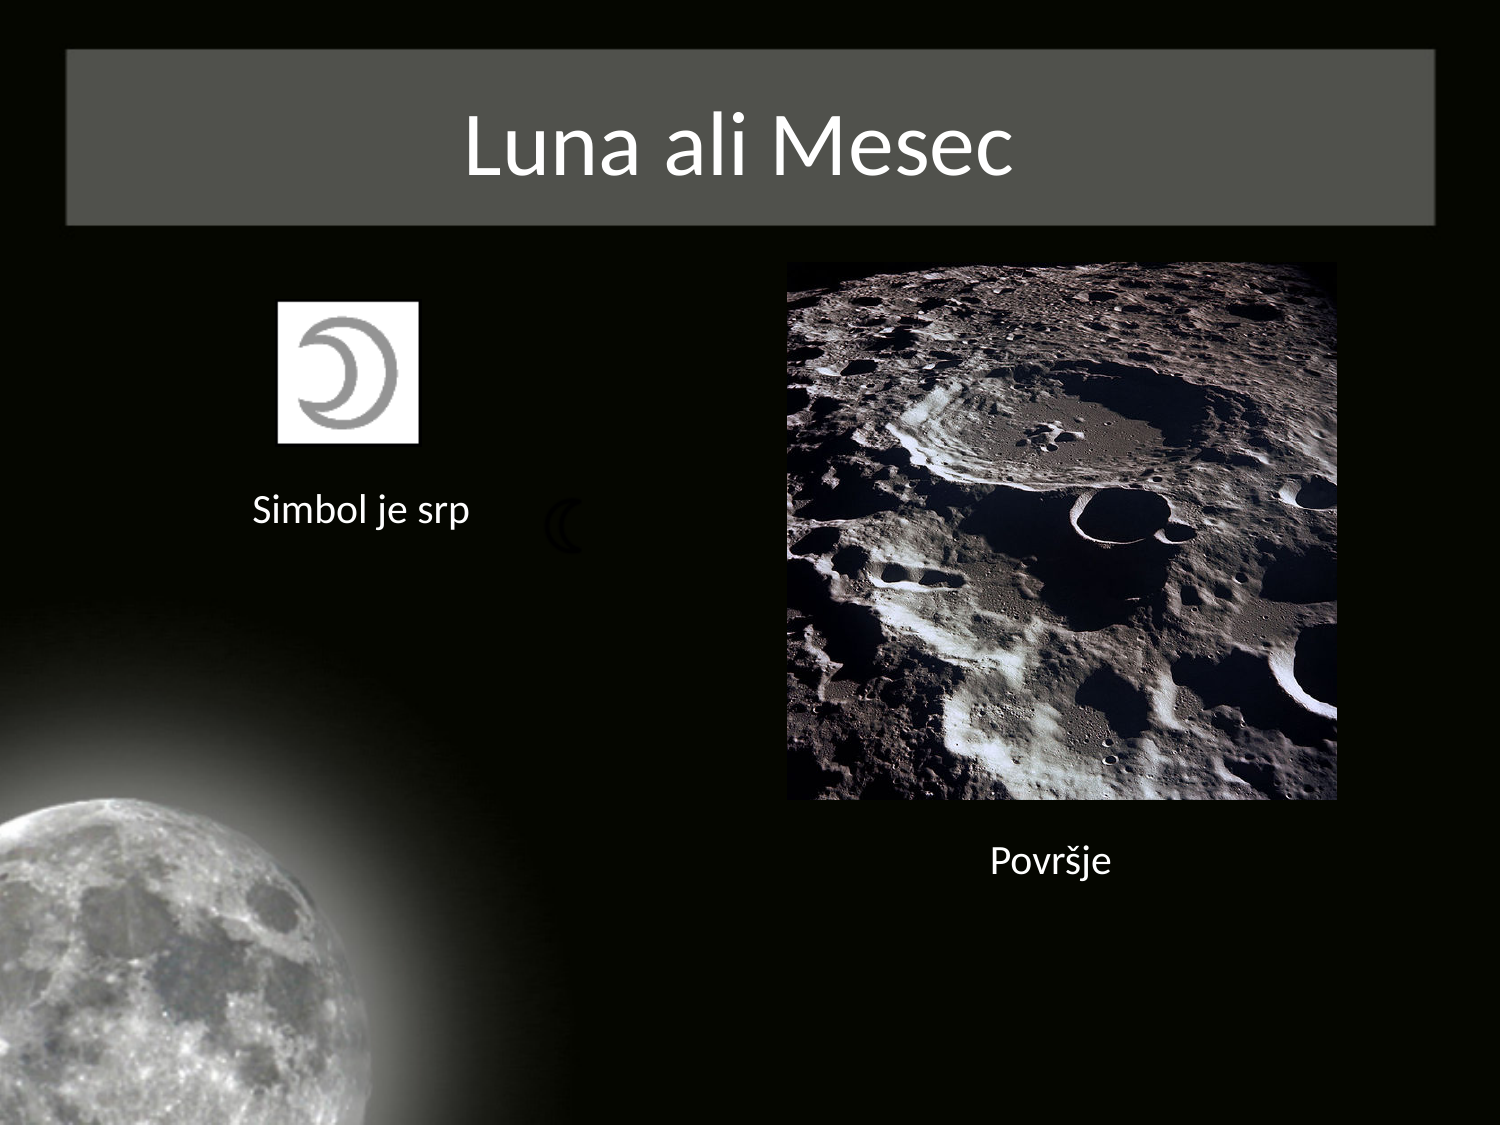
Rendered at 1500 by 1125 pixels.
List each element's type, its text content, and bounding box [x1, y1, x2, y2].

text_box Simbol je srp [237, 474, 675, 540]
title Luna ali Mesec [75, 45, 1425, 233]
picture [0, 0, 1500, 1125]
text_box Površje [974, 825, 1200, 890]
